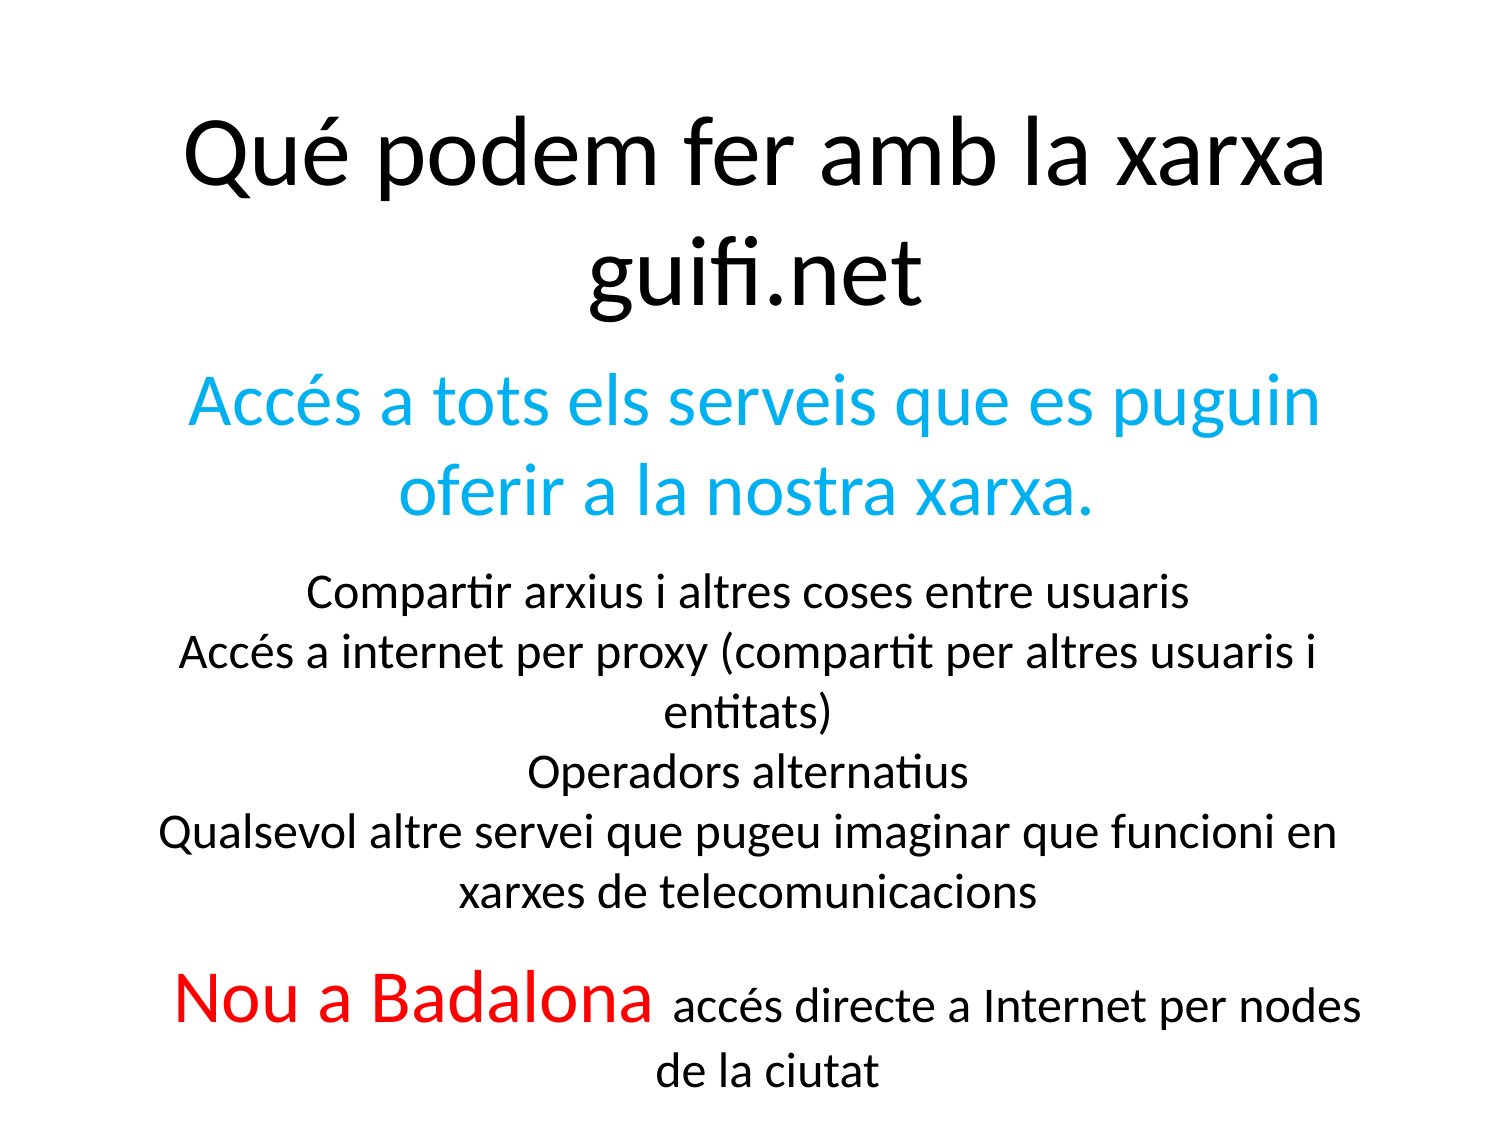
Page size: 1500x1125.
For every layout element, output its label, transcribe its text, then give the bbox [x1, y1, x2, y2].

text_box Compartir arxius i altres coses entre usuaris Accés a internet per proxy (compartit per altres usuaris i entitats) Operadors alternatius Qualsevol altre servei que pugeu imaginar que funcioni en xarxes de telecomunicacions [116, 550, 1381, 929]
text_box Nou a Badalona accés directe a Internet per nodes de la ciutat [135, 940, 1400, 1094]
text_box Accés a tots els serveis que es puguin oferir a la nostra xarxa. [123, 343, 1388, 521]
text_box Qué podem fer amb la xarxa guifi.net [123, 78, 1388, 339]
